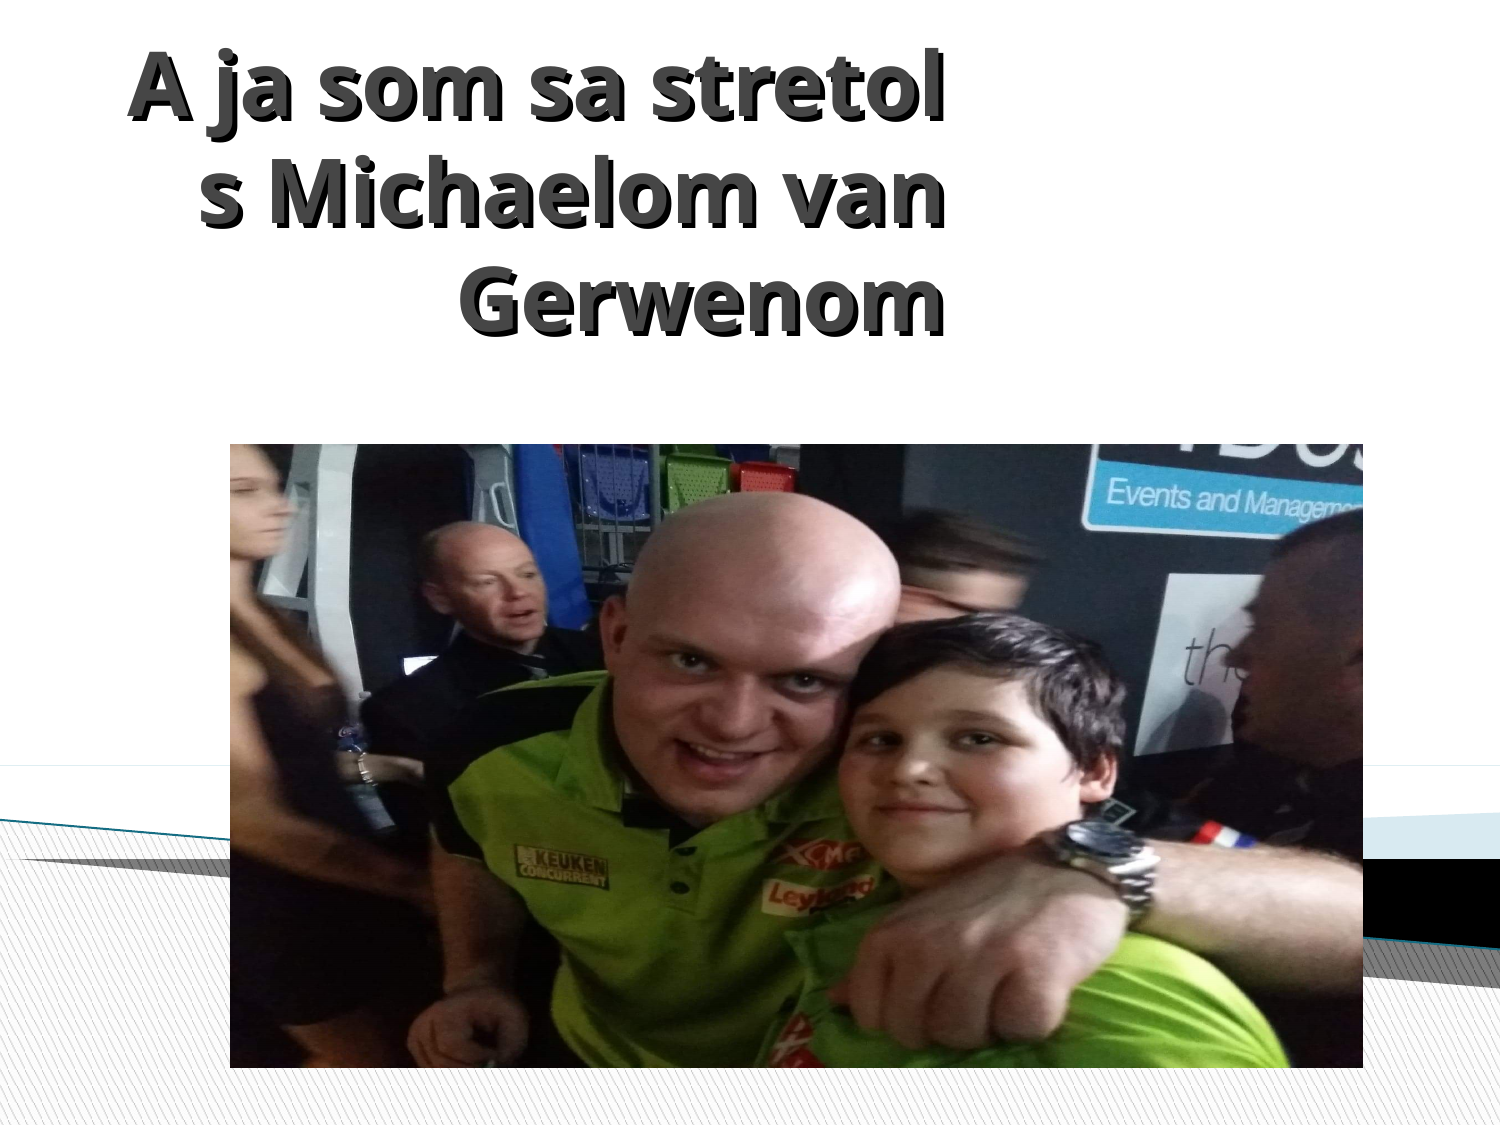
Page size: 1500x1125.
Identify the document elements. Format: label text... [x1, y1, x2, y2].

picture [230, 444, 1363, 1068]
title A ja som sa stretol s Michaelom van Gerwenom [112, 19, 1388, 350]
